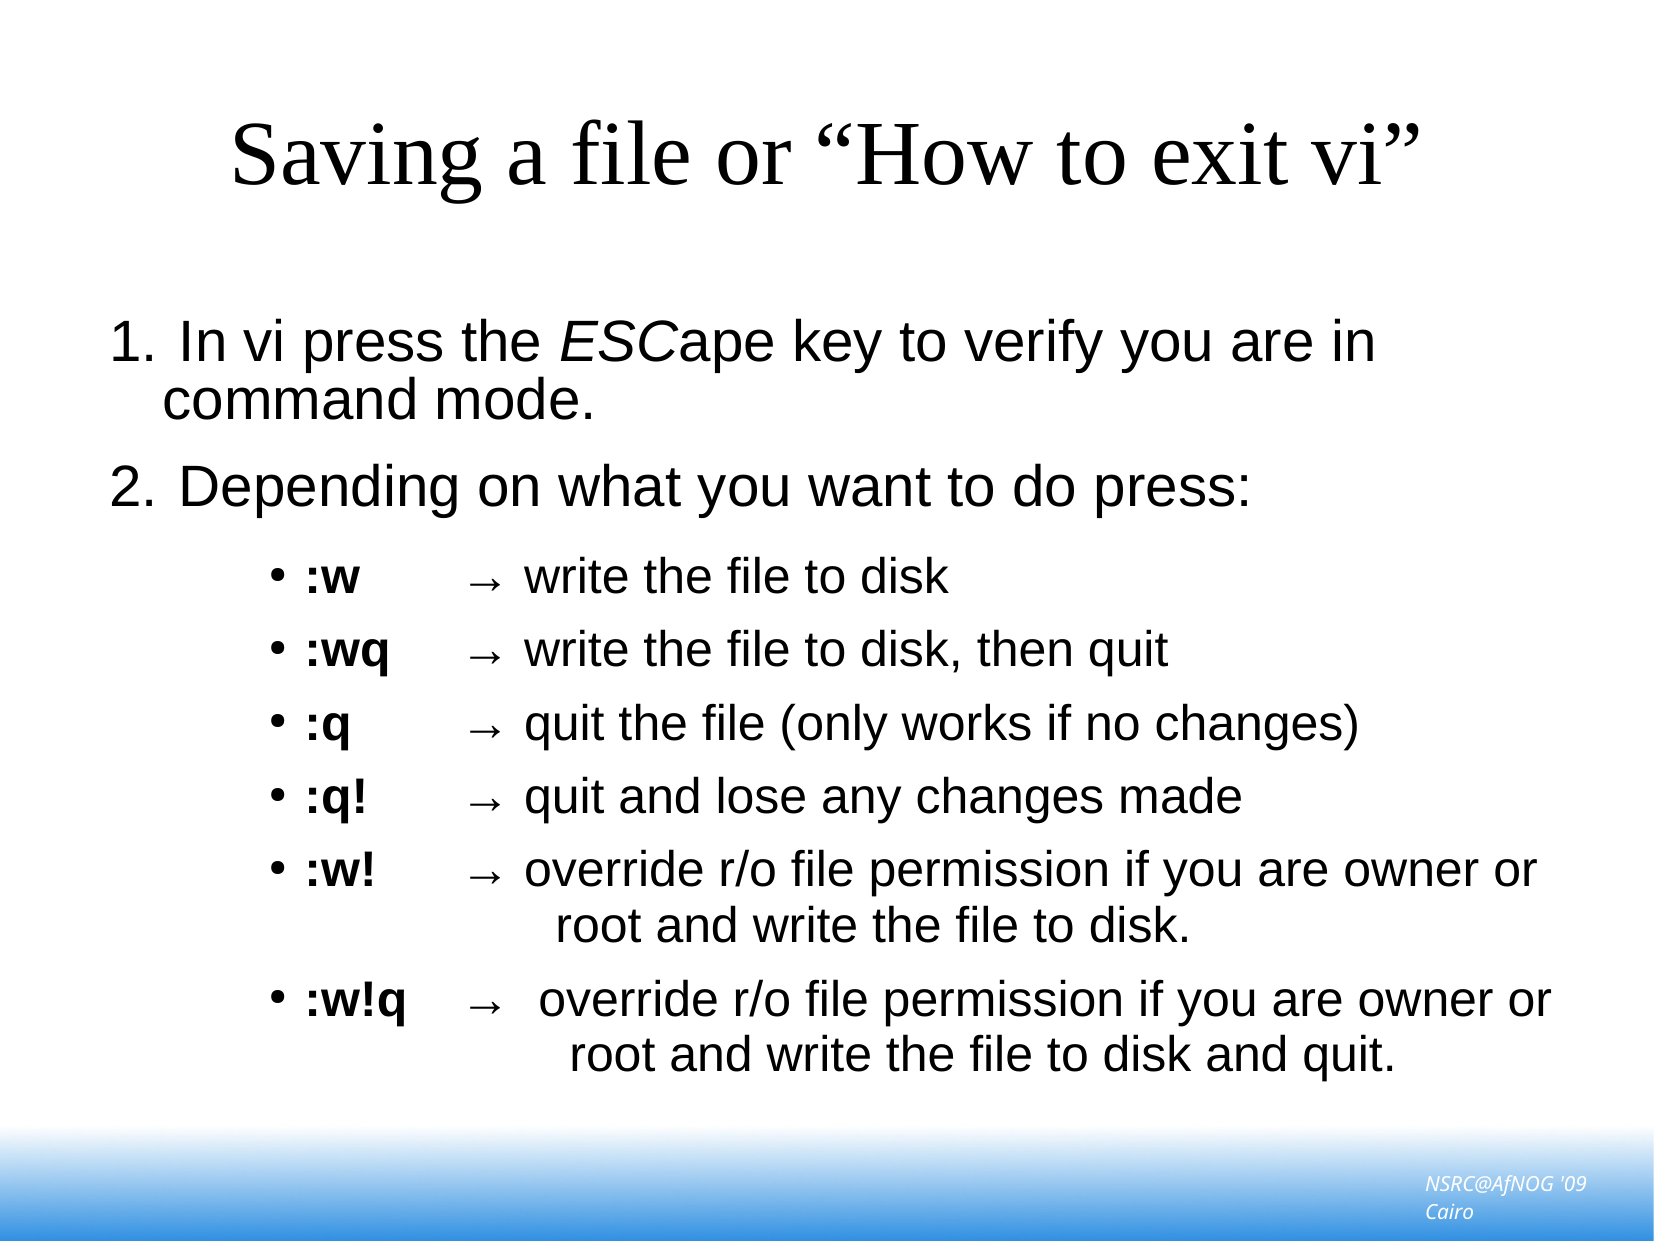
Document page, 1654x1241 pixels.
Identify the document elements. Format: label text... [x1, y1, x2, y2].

title Saving a file or “How to exit vi” [121, 73, 1534, 233]
picture [0, 1124, 1654, 1241]
list In vi press the ESCape key to verify you are in command mode. Depending on what you want to do press: :w → write the file to disk :wq → write the file to disk, then quit :q → quit the file (only works if no changes) :q! → quit and lose any changes made :w! → override r/o file permission if you are owner or root and write the file to disk. :w!q → override r/o file permission if you are owner or root and write the file to disk and quit. [91, 315, 1583, 1105]
